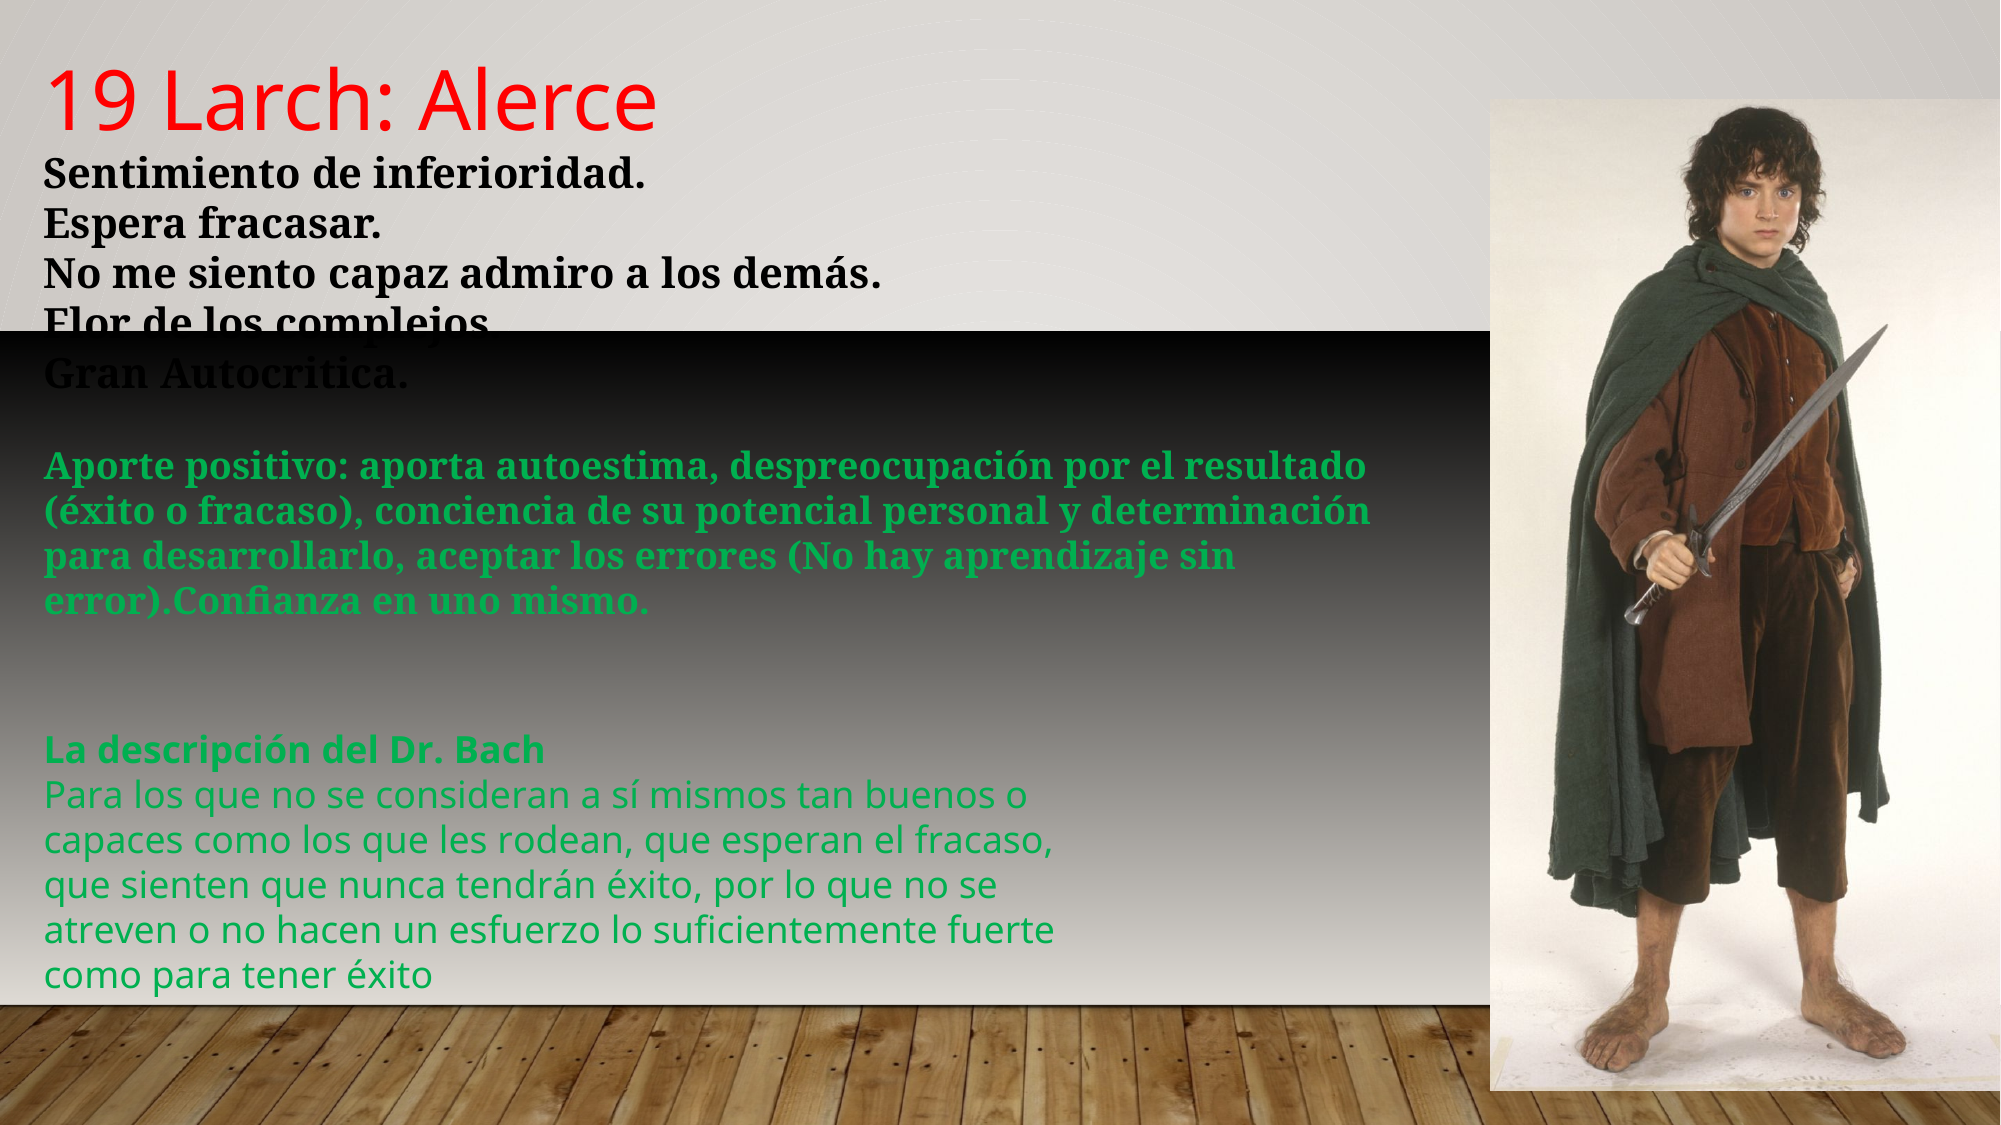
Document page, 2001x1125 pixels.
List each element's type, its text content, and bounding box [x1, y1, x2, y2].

text_box 19 Larch: Alerce Sentimiento de inferioridad. Espera fracasar. No me siento capaz admiro a los demás. Flor de los complejos. Gran Autocritica. Aporte positivo: aporta autoestima, despreocupación por el resultado (éxito o fracaso), conciencia de su potencial personal y determinación para desarrollarlo, aceptar los errores (No hay aprendizaje sin error).Confianza en uno mismo. [29, 40, 1444, 810]
picture [1490, 99, 2000, 1091]
text_box La descripción del Dr. Bach Para los que no se consideran a sí mismos tan buenos o capaces como los que les rodean, que esperan el fracaso, que sienten que nunca tendrán éxito, por lo que no se atreven o no hacen un esfuerzo lo suficientemente fuerte como para tener éxito [29, 719, 1108, 1004]
